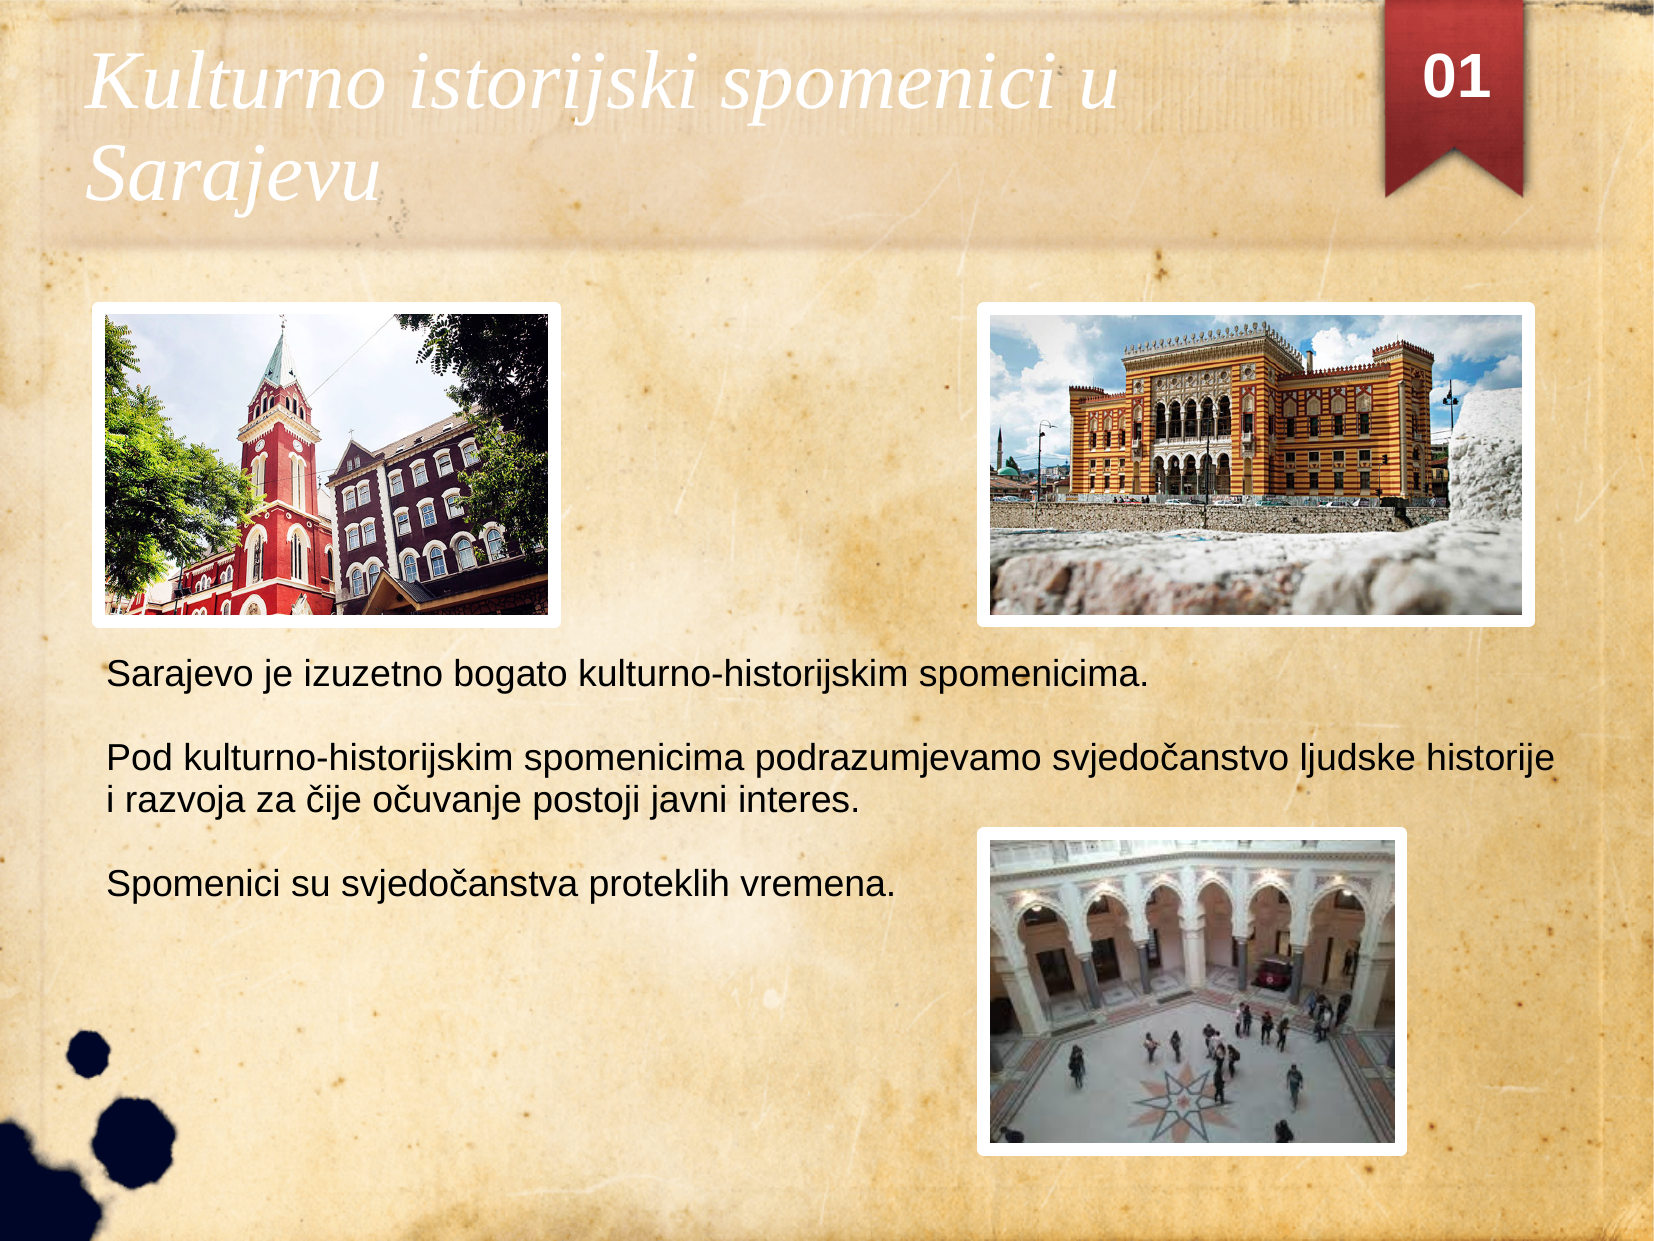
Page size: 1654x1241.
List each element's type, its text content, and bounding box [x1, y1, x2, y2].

text_box 01 [1407, 33, 1507, 119]
title Kulturno istorijski spomenici u Sarajevu [85, 34, 1366, 219]
picture [0, 0, 1654, 1241]
text_box Sarajevo je izuzetno bogato kulturno-historijskim spomenicima. Pod kulturno-historijskim spomenicima podrazumjevamo svjedočanstvo ljudske historije i razvoja za čije očuvanje postoji javni interes. Spomenici su svjedočanstva proteklih vremena. [91, 645, 1583, 954]
